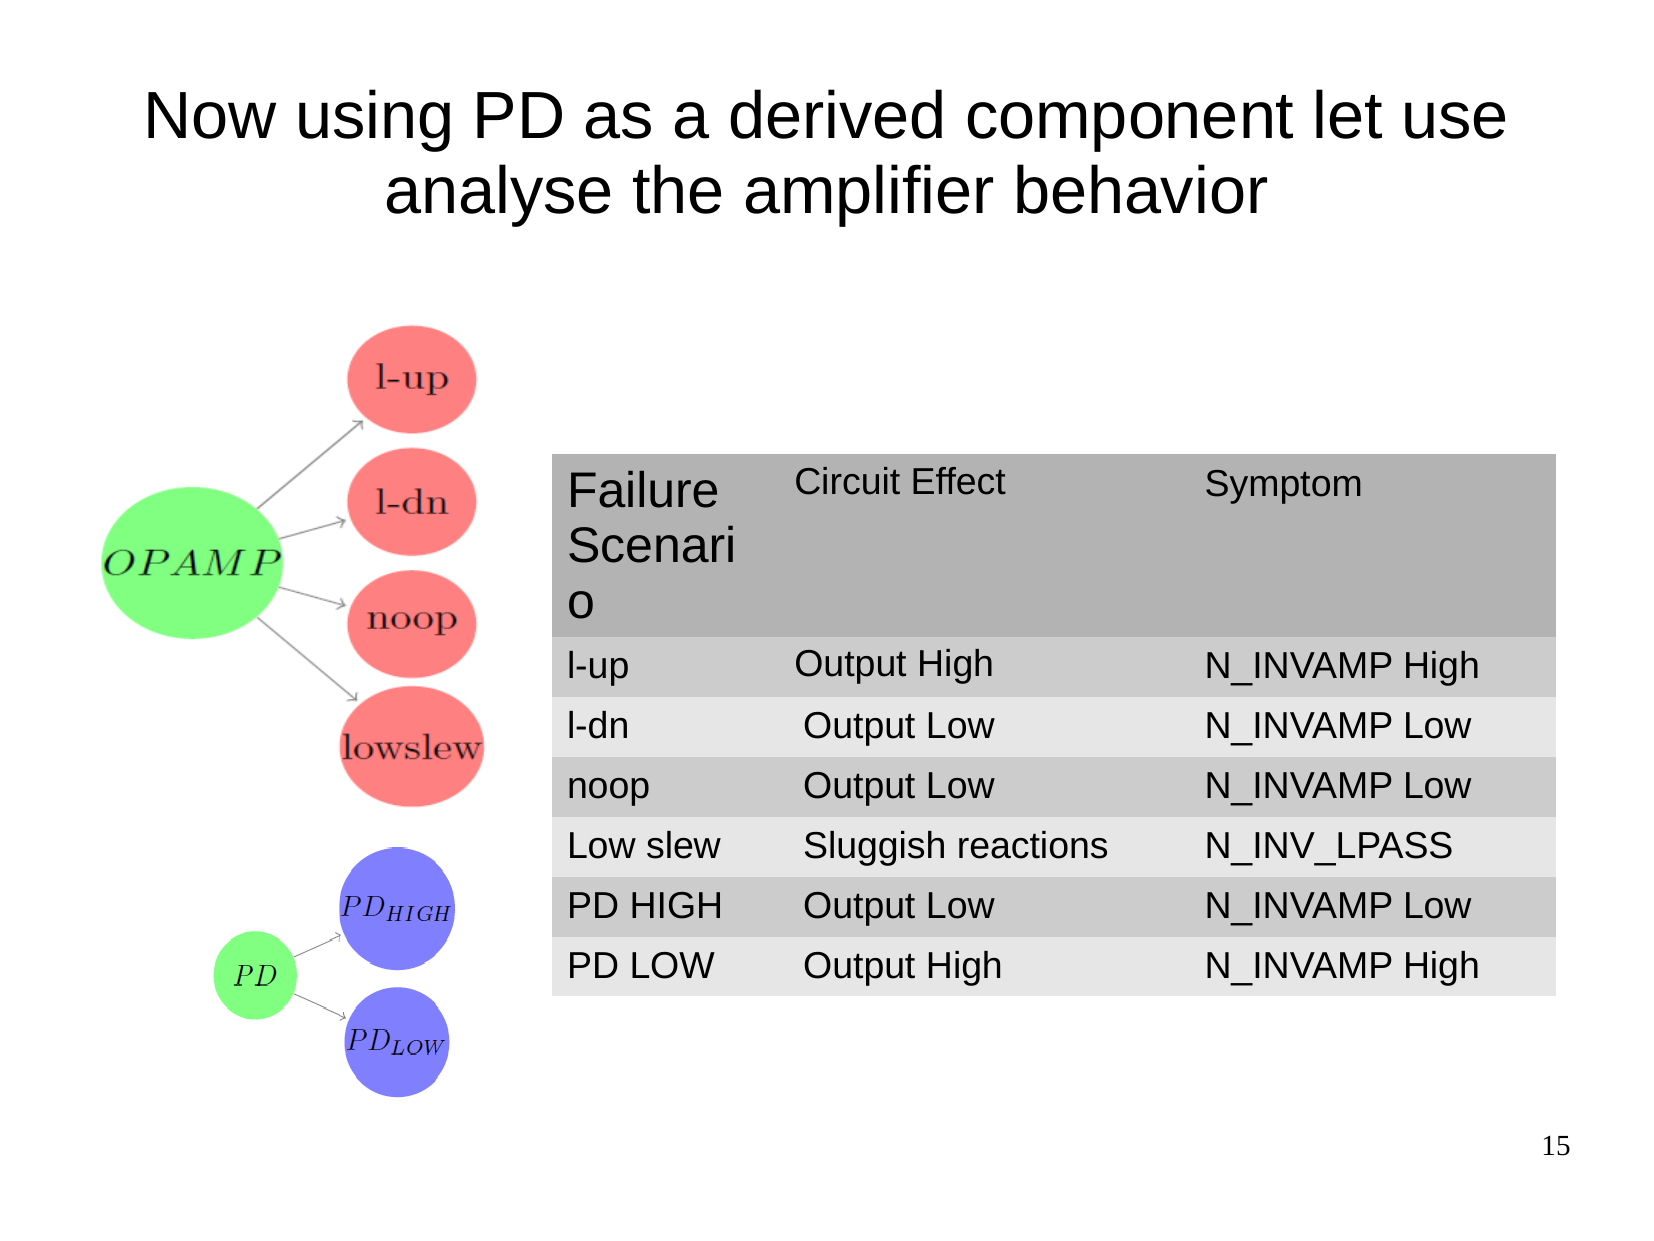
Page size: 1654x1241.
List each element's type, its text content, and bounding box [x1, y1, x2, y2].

table_cell [753, 637, 788, 697]
table_header Failure Scenario [552, 454, 753, 637]
table_cell Output Low [788, 697, 1154, 757]
table_cell [1154, 697, 1190, 757]
table_cell Low slew [552, 817, 753, 877]
table_cell N_INVAMP Low [1190, 757, 1556, 817]
table_cell l-up [552, 637, 753, 697]
picture [59, 265, 562, 1123]
table_cell [753, 877, 788, 937]
table_cell [753, 817, 788, 877]
table_cell [753, 697, 788, 757]
table_cell N_INVAMP Low [1190, 877, 1556, 937]
table_cell [753, 757, 788, 817]
table_header Circuit Effect [788, 454, 1154, 637]
table_cell Output Low [788, 757, 1154, 817]
table_header Symptom [1190, 454, 1556, 637]
table_cell PD LOW [552, 937, 753, 996]
table_cell [1154, 757, 1190, 817]
table_cell Sluggish reactions [788, 817, 1154, 877]
table_cell Output Low [788, 877, 1154, 937]
table_cell [1154, 817, 1190, 877]
table_cell N_INVAMP Low [1190, 697, 1556, 757]
table_cell N_INVAMP High [1190, 637, 1556, 697]
table_header [753, 454, 788, 637]
table_cell Output High [788, 637, 1154, 697]
table_cell N_INV_LPASS [1190, 817, 1556, 877]
table_header [1154, 454, 1190, 637]
table_cell noop [552, 757, 753, 817]
table_cell [753, 937, 788, 996]
table_cell N_INVAMP High [1190, 937, 1556, 996]
table_cell [1154, 637, 1190, 697]
table_cell [1154, 877, 1190, 937]
table_cell Output High [788, 937, 1154, 996]
table_cell l-dn [552, 697, 753, 757]
table_cell PD HIGH [552, 877, 753, 937]
table_cell [1154, 937, 1190, 996]
title Now using PD as a derived component let use analyse the amplifier behavior [82, 49, 1571, 257]
